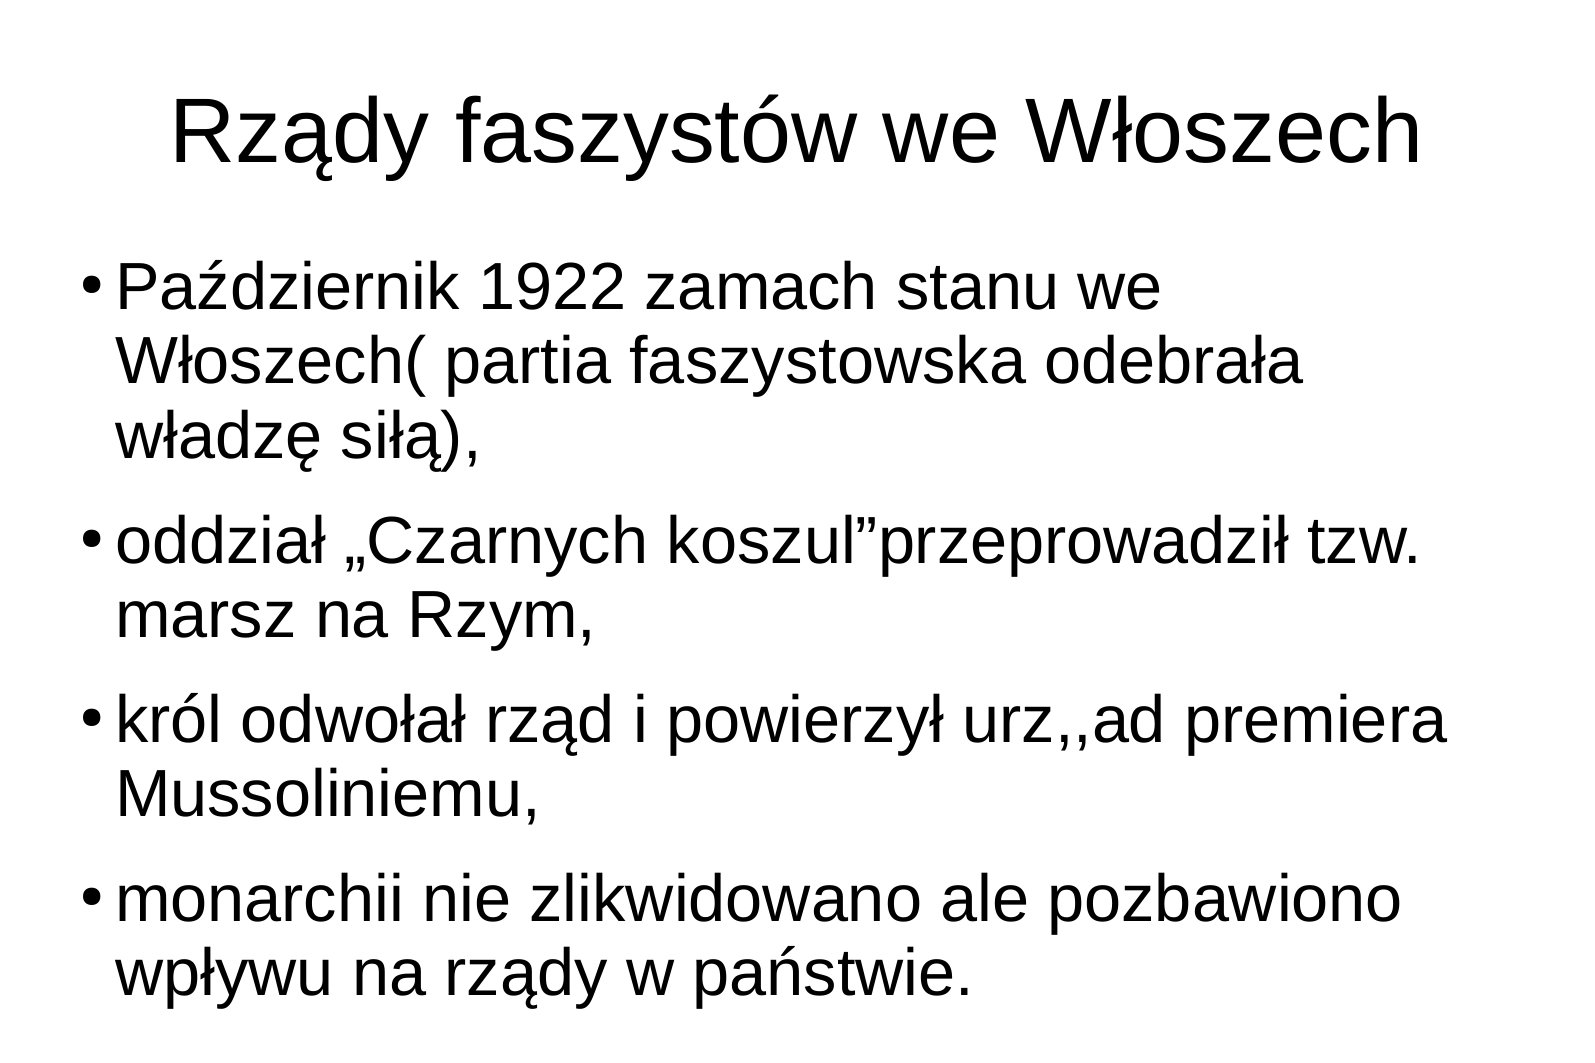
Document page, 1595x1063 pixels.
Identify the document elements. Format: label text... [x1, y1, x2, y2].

list Październik 1922 zamach stanu we Włoszech( partia faszystowska odebrała władzę siłą), oddział „Czarnych koszul”przeprowadził tzw. marsz na Rzym, król odwołał rząd i powierzył urz,,ad premiera Mussoliniemu, monarchii nie zlikwidowano ale pozbawiono wpływu na rządy w państwie. [79, 248, 1515, 1011]
title Rządy faszystów we Włoszech [79, 42, 1515, 220]
